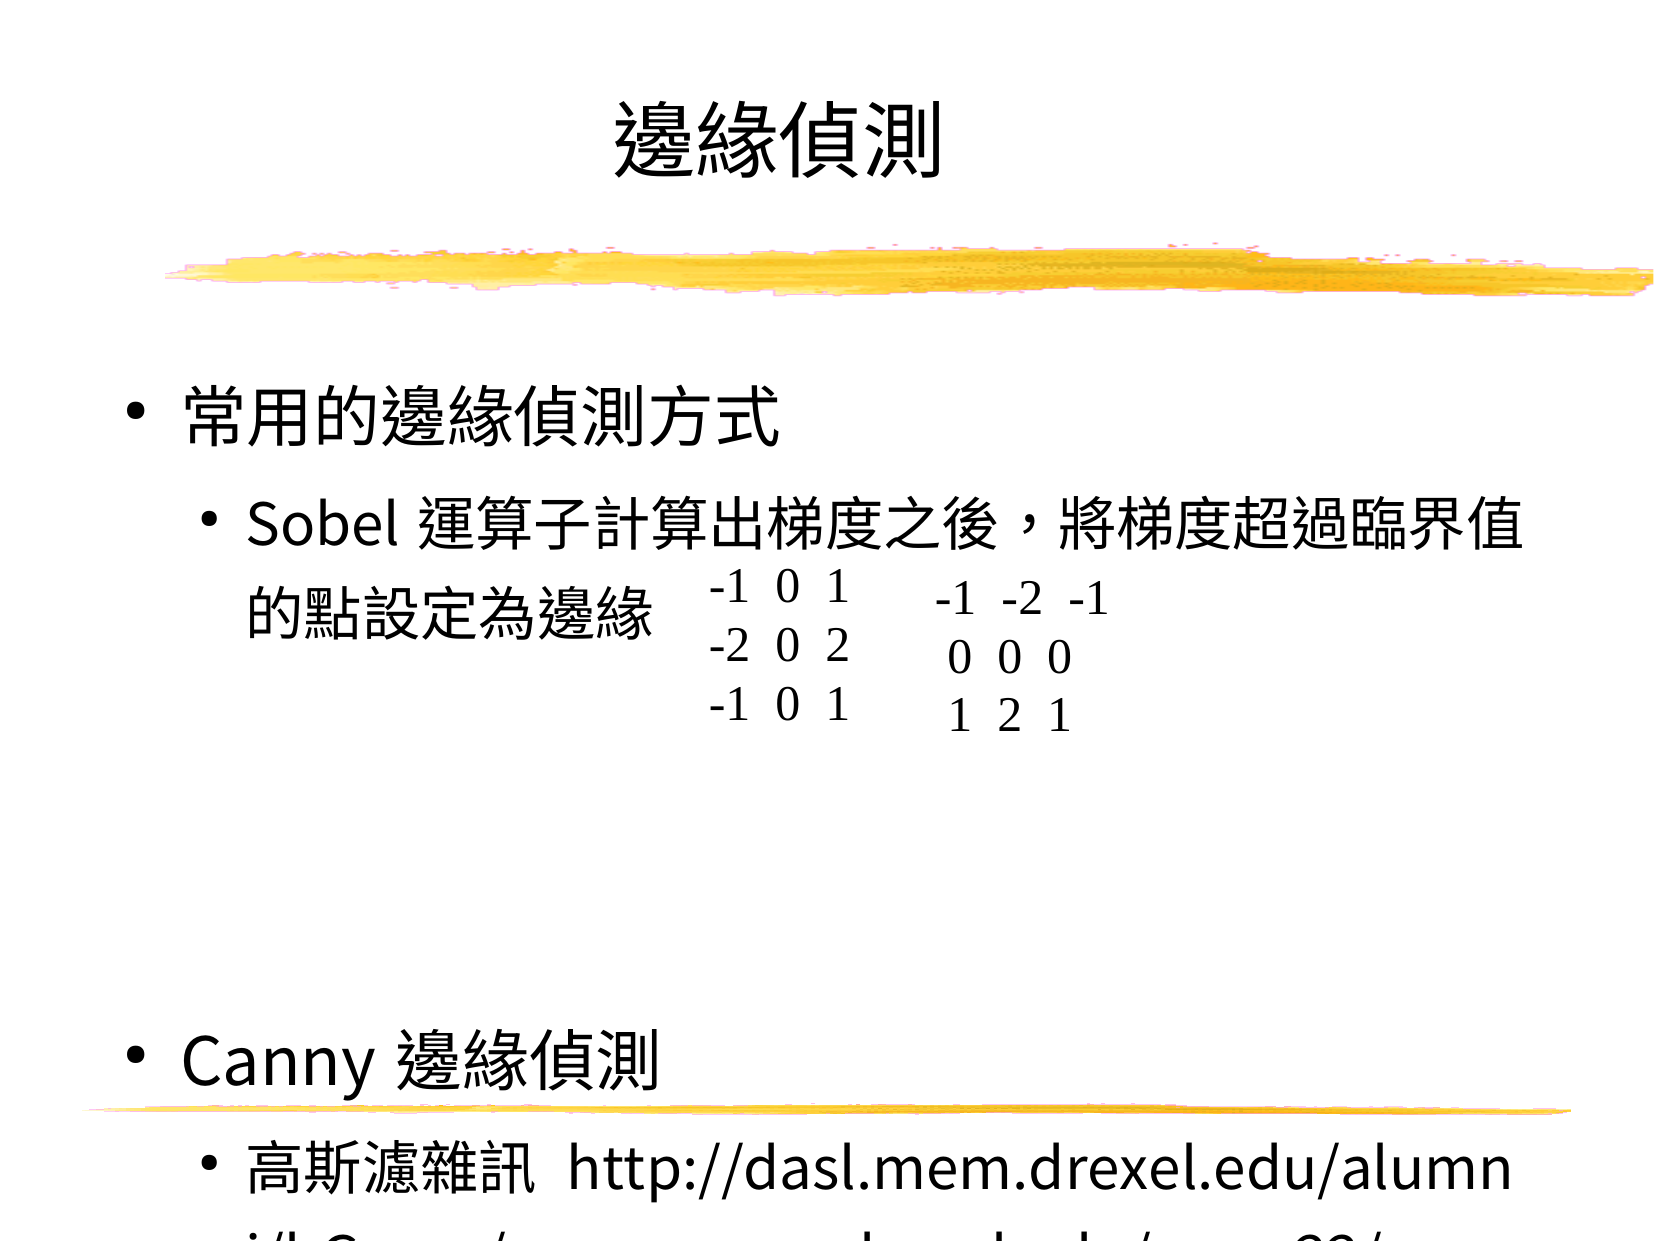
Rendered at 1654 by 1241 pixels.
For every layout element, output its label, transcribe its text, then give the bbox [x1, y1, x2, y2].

picture [165, 237, 1654, 308]
picture [1530, 1102, 1571, 1117]
picture [82, 1102, 124, 1117]
text_box -1 -2 -1 0 0 0 1 2 1 [934, 566, 1111, 740]
list 常用的邊緣偵測方式 Sobel運算子計算出梯度之後，將梯度超過臨界值的點設定為邊緣 Canny邊緣偵測 高斯濾雜訊 http://dasl.mem.drexel.edu/alumni/bGreen/www.pages.drexel.edu/_weg22/can_tut.html [124, 358, 1530, 1123]
text_box -1 0 1 -2 0 2 -1 0 1 [708, 555, 851, 728]
title 邊緣偵測 [76, 28, 1482, 235]
